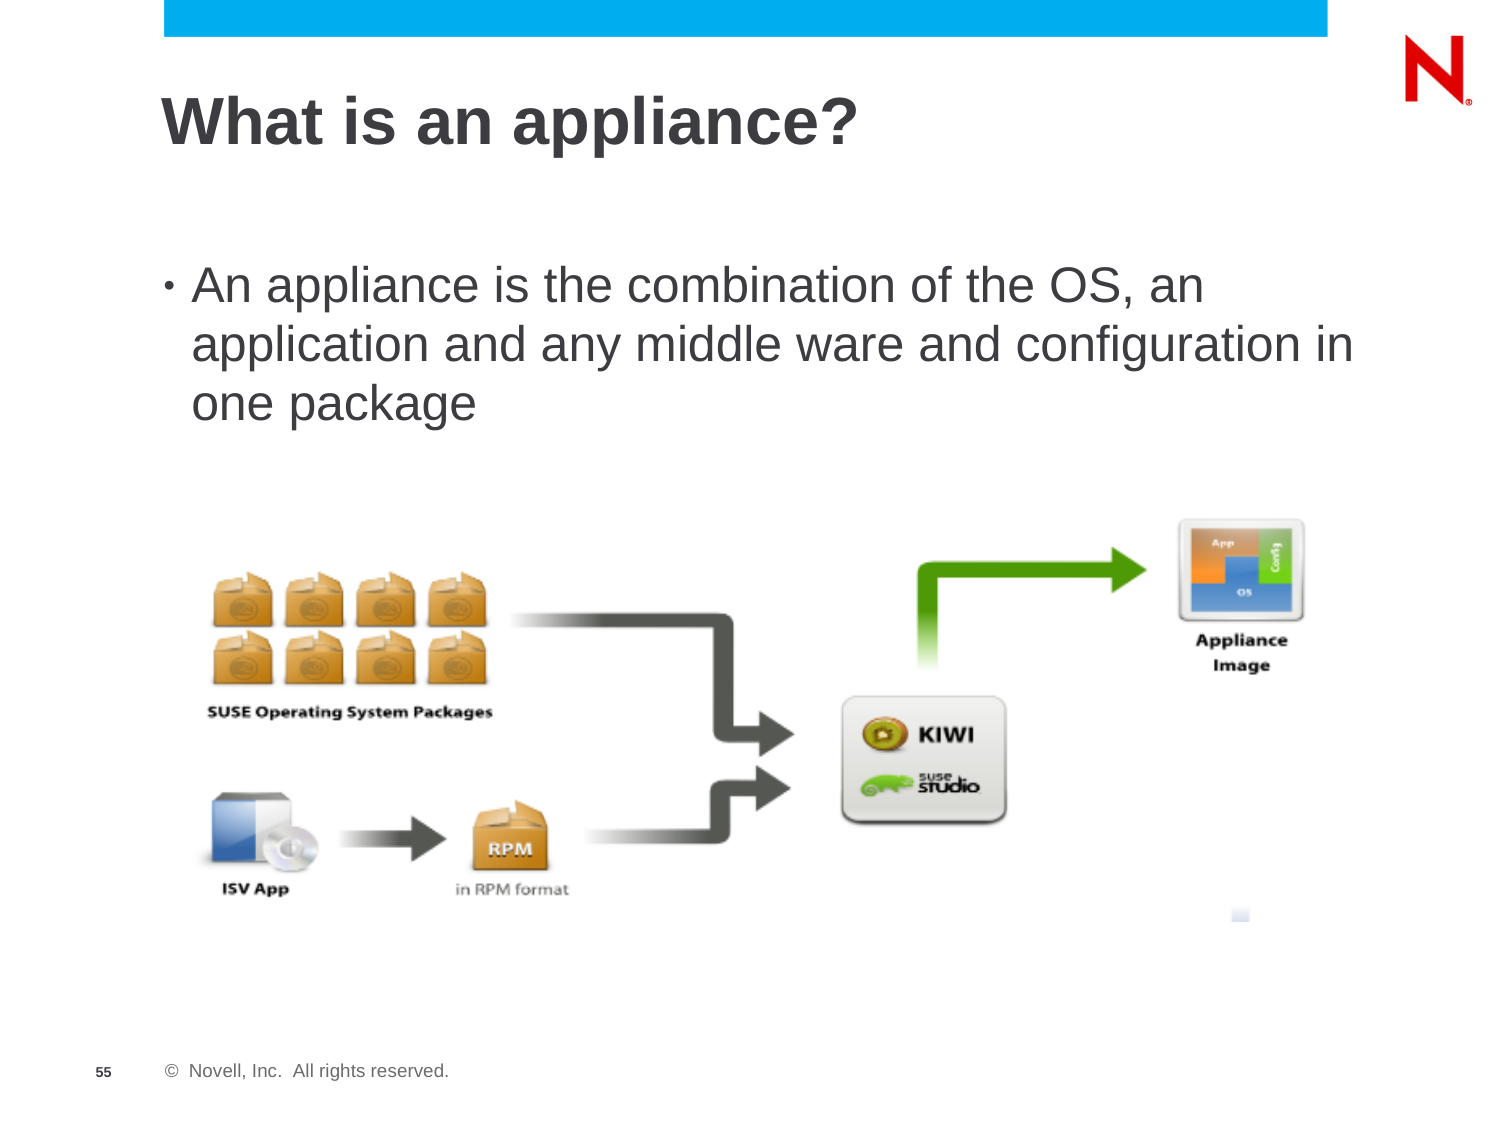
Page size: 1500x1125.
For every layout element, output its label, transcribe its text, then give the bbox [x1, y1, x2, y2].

picture [1403, 32, 1473, 107]
title What is an appliance? [161, 41, 1383, 205]
list An appliance is the combination of the OS, an application and any middle ware and configuration in one package [163, 254, 1404, 485]
picture [167, 504, 1349, 922]
